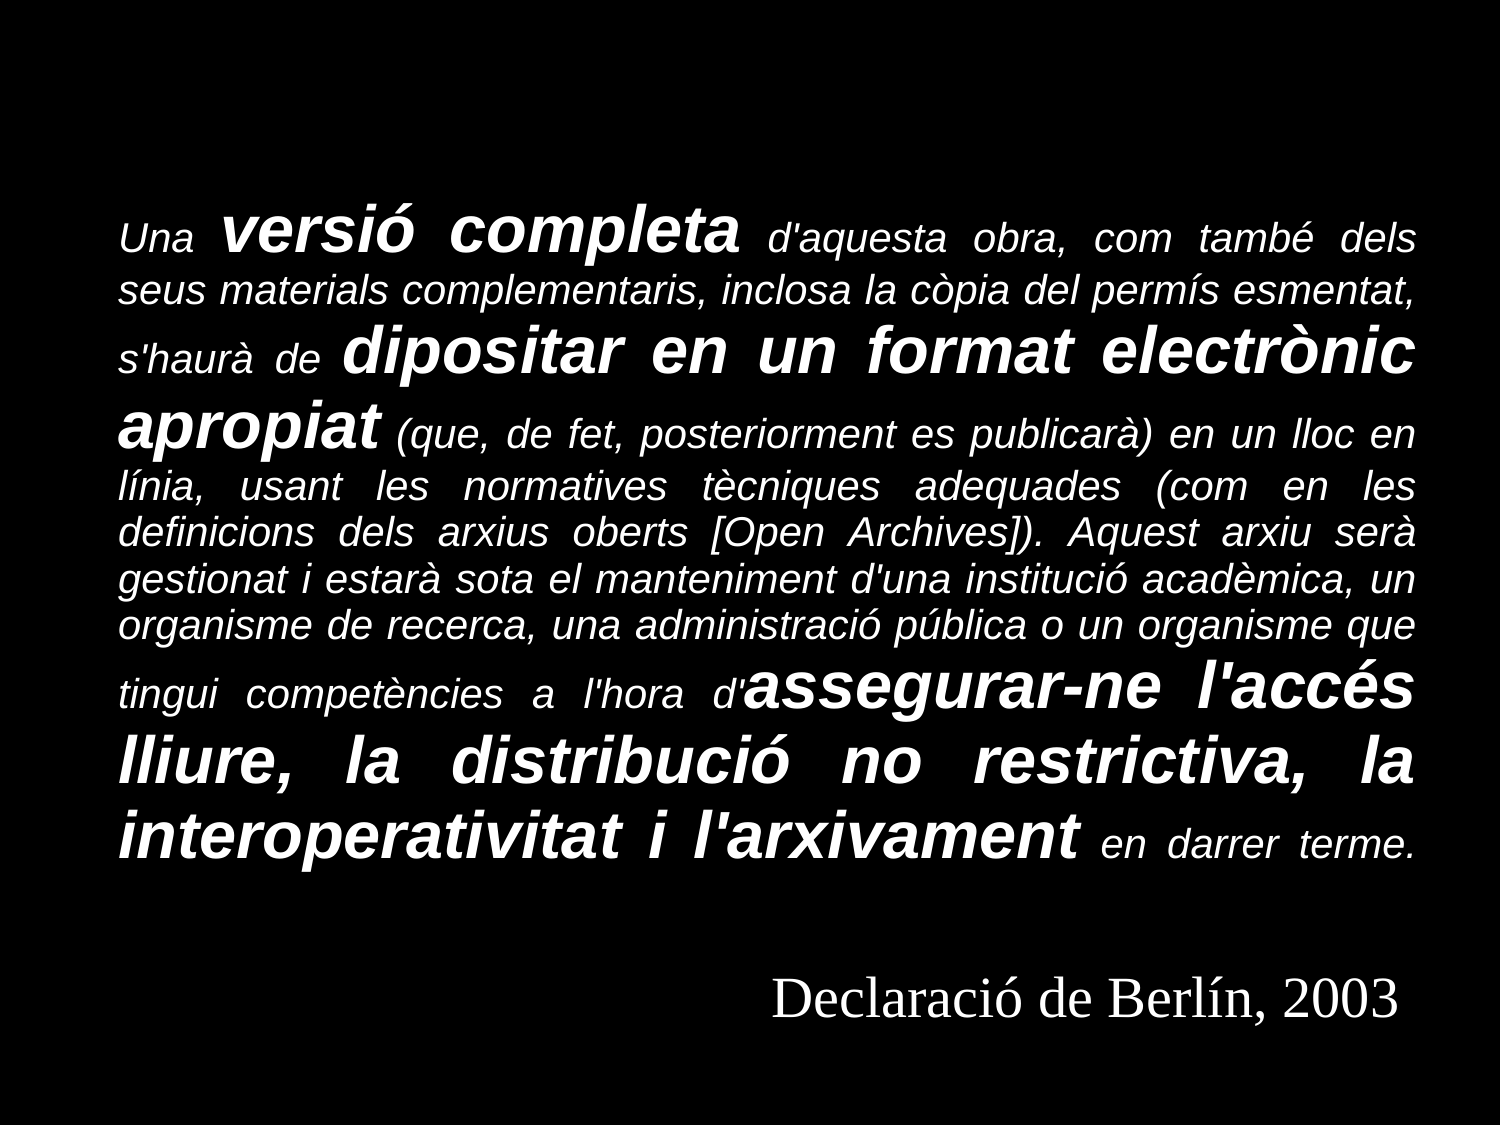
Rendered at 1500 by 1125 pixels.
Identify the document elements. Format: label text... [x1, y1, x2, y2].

title Una versió completa d'aquesta obra, com també dels seus materials complementaris, inclosa la còpia del permís esmentat, s'haurà de dipositar en un format electrònic apropiat (que, de fet, posteriorment es publicarà) en un lloc en línia, usant les normatives tècniques adequades (com en les definicions dels arxius oberts [Open Archives]). Aquest arxiu serà gestionat i estarà sota el manteniment d'una institució acadèmica, un organisme de recerca, una administració pública o un organisme que tingui competències a l'hora d'assegurar-ne l'accés lliure, la distribució no restrictiva, la interoperativitat i l'arxivament en darrer terme. Declaració de Berlín, 2003 [59, 143, 1418, 1032]
